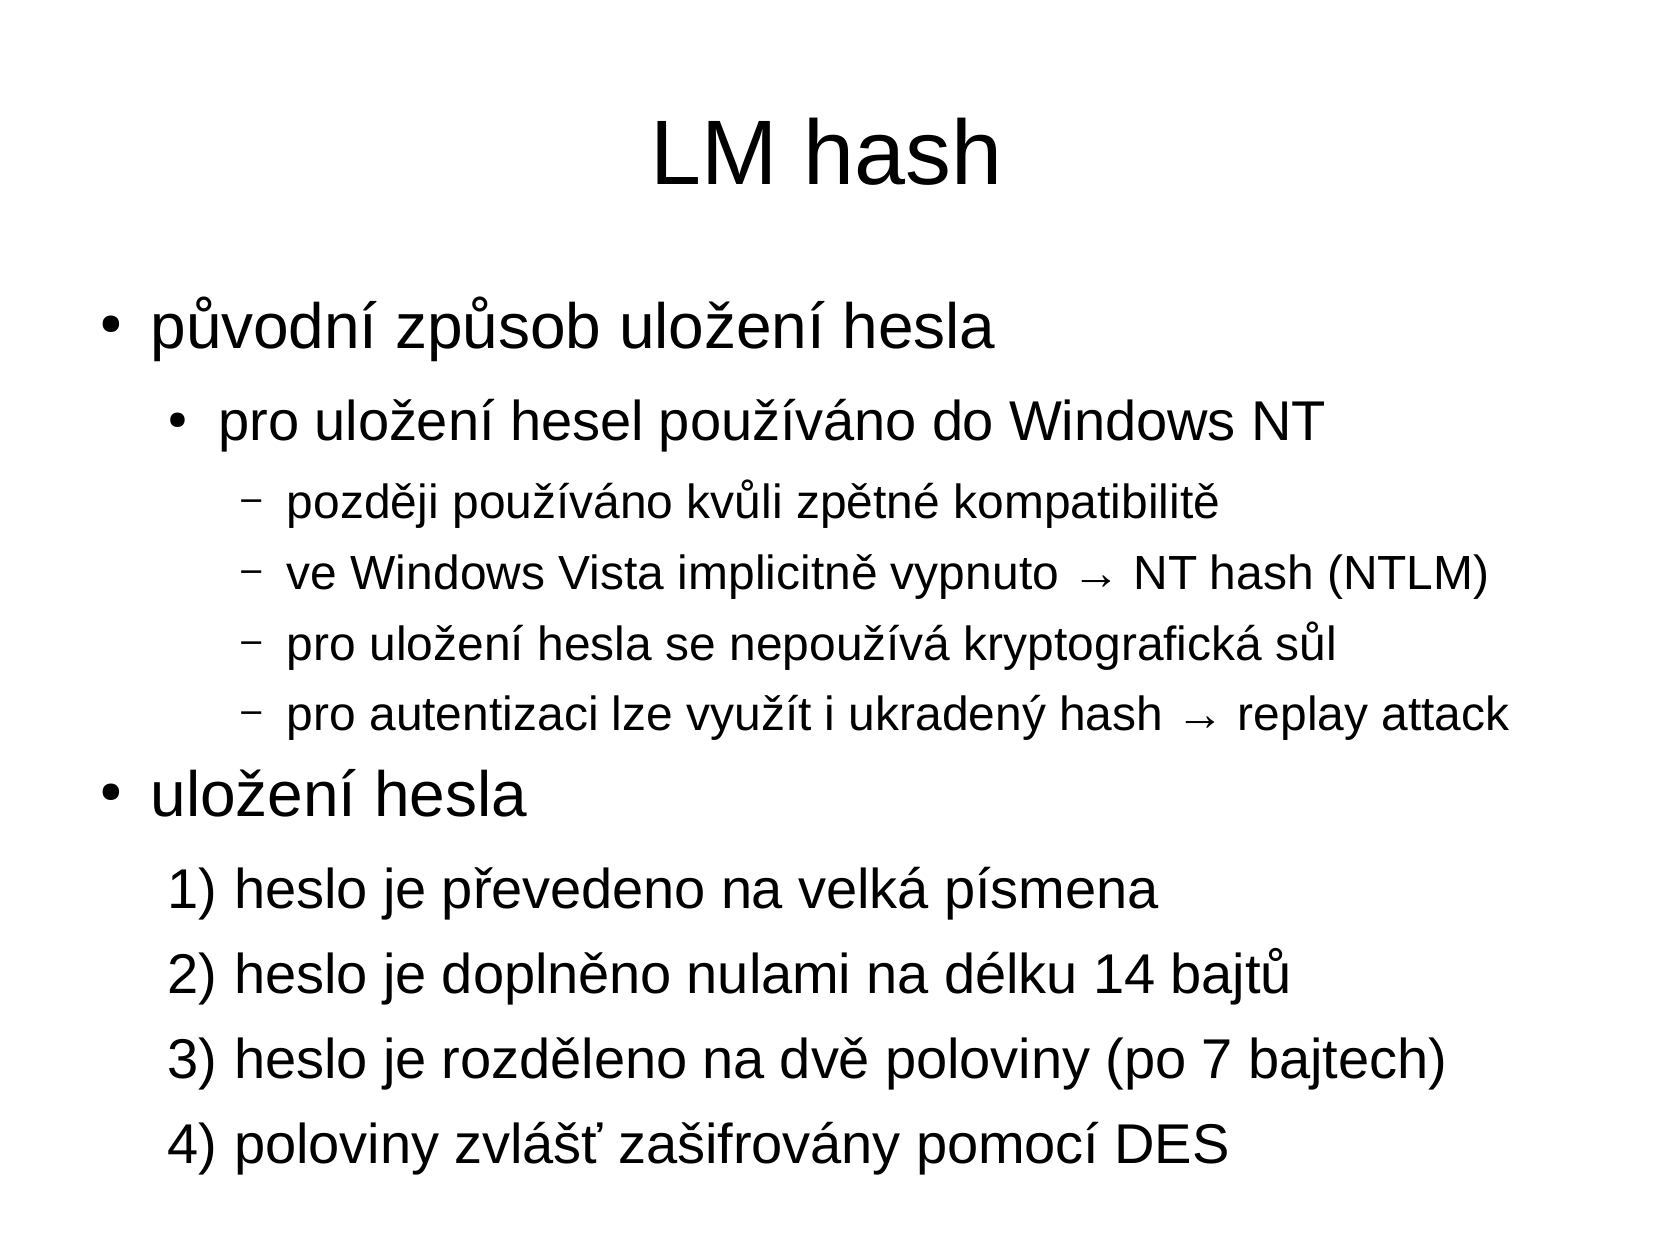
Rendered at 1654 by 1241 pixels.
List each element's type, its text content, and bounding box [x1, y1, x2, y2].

list původní způsob uložení hesla pro uložení hesel používáno do Windows NT později používáno kvůli zpětné kompatibilitě ve Windows Vista implicitně vypnuto → NT hash (NTLM) pro uložení hesla se nepoužívá kryptografická sůl pro autentizaci lze využít i ukradený hash → replay attack uložení hesla heslo je převedeno na velká písmena heslo je doplněno nulami na délku 14 bajtů heslo je rozděleno na dvě poloviny (po 7 bajtech) poloviny zvlášť zašifrovány pomocí DES [82, 290, 1571, 1193]
title LM hash [82, 49, 1571, 257]
